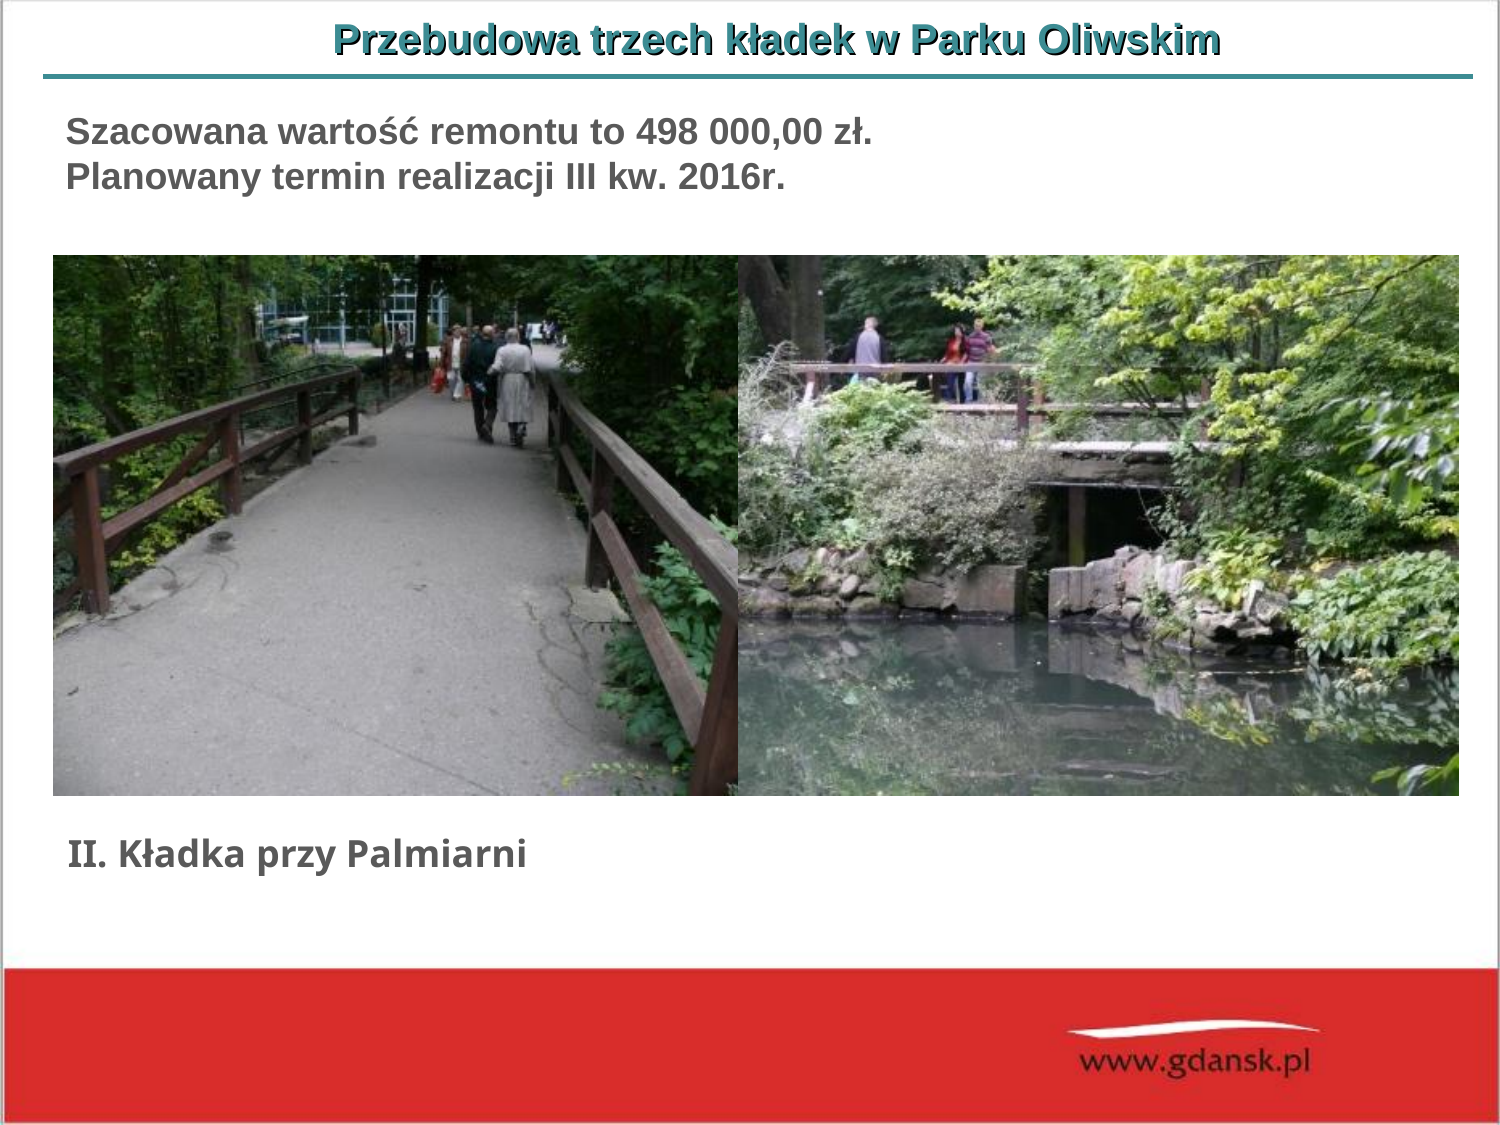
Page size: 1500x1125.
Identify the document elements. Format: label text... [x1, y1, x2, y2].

picture [0, 0, 1500, 1125]
text_box Szacowana wartość remontu to 498 000,00 zł. Planowany termin realizacji III kw. 2016r. [50, 99, 1476, 205]
text_box Przebudowa trzech kładek w Parku Oliwskim [53, 14, 1500, 70]
text_box II. Kładka przy Palmiarni [53, 822, 1022, 883]
